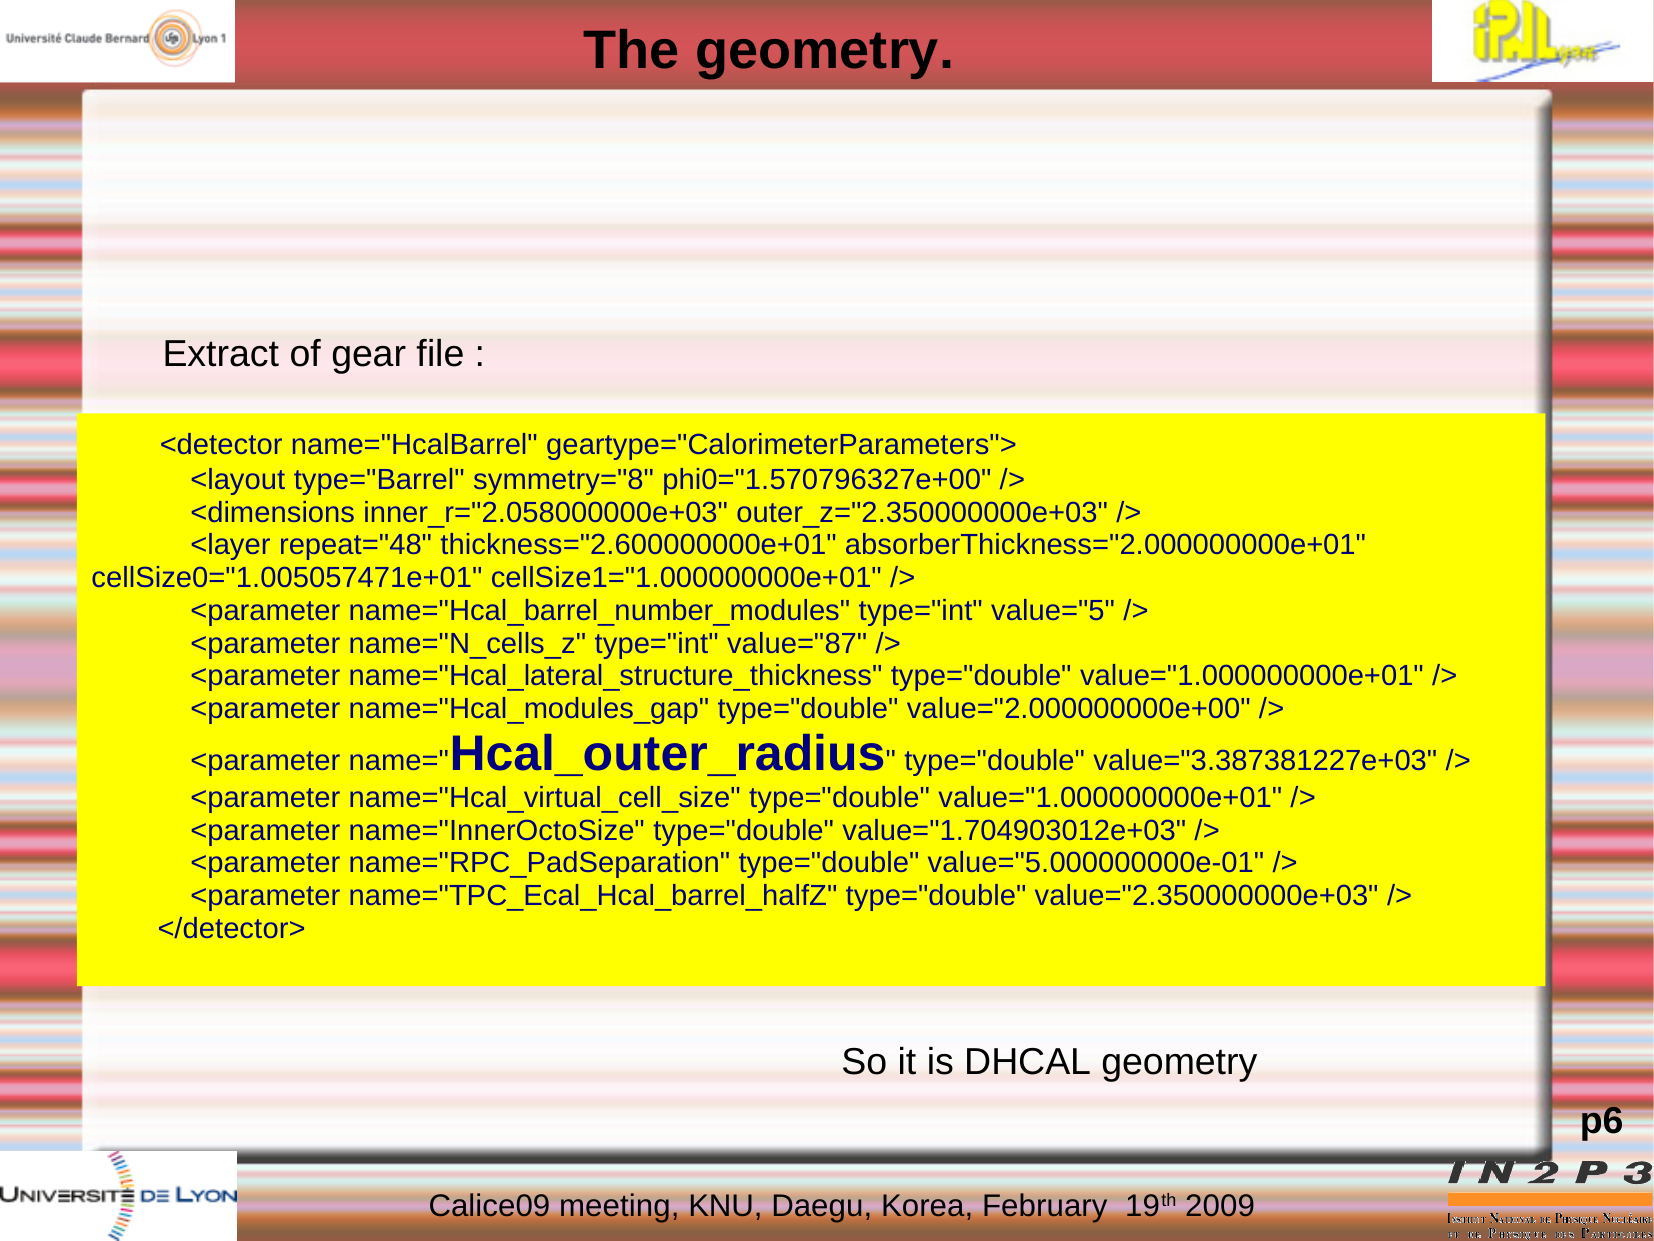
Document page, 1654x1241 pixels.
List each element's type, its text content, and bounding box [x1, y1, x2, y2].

picture [0, 0, 1654, 1241]
text_box <detector name="HcalBarrel" geartype="CalorimeterParameters"> <layout type="Barrel" symmetry="8" phi0="1.570796327e+00" /> <dimensions inner_r="2.058000000e+03" outer_z="2.350000000e+03" /> <layer repeat="48" thickness="2.600000000e+01" absorberThickness="2.000000000e+01" cellSize0="1.005057471e+01" cellSize1="1.000000000e+01" /> <parameter name="Hcal_barrel_number_modules" type="int" value="5" /> <parameter name="N_cells_z" type="int" value="87" /> <parameter name="Hcal_lateral_structure_thickness" type="double" value="1.000000000e+01" /> <parameter name="Hcal_modules_gap" type="double" value="2.000000000e+00" /> <parameter name="Hcal_outer_radius" type="double" value="3.387381227e+03" /> <parameter name="Hcal_virtual_cell_size" type="double" value="1.000000000e+01" /> <parameter name="InnerOctoSize" type="double" value="1.704903012e+03" /> <parameter name="RPC_PadSeparation" type="double" value="5.000000000e-01" /> <parameter name="TPC_Ecal_Hcal_barrel_halfZ" type="double" value="2.350000000e+03" /> </detector> [76, 413, 1546, 987]
text_box The geometry. [568, 11, 970, 113]
text_box So it is DHCAL geometry [826, 1033, 1273, 1091]
text_box Extract of gear file : [147, 324, 501, 382]
